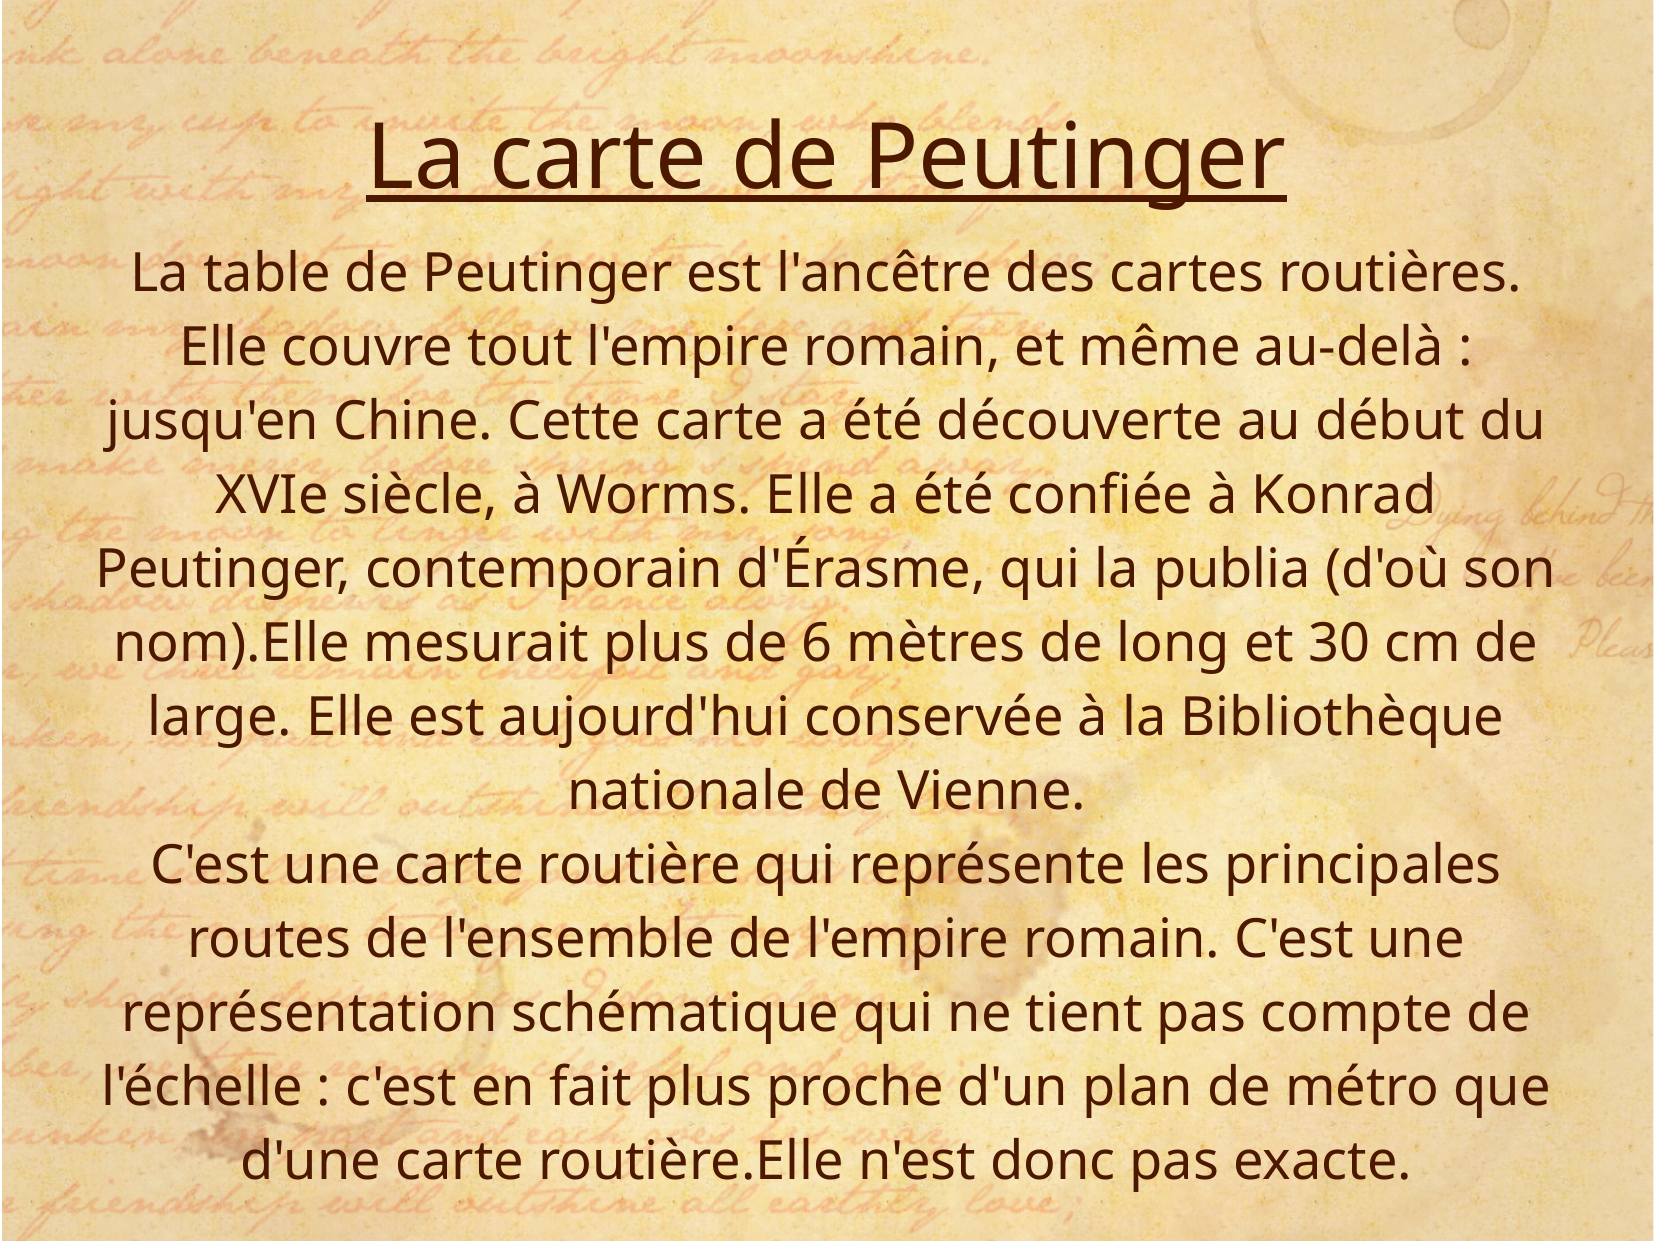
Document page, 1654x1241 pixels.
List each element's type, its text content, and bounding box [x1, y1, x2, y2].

subtitle La table de Peutinger est l'ancêtre des cartes routières. Elle couvre tout l'empire romain, et même au-delà : jusqu'en Chine. Cette carte a été découverte au début du XVIe siècle, à Worms. Elle a été confiée à Konrad Peutinger, contemporain d'Érasme, qui la publia (d'où son nom).Elle mesurait plus de 6 mètres de long et 30 cm de large. Elle est aujourd'hui conservée à la Bibliothèque nationale de Vienne. C'est une carte routière qui représente les principales routes de l'ensemble de l'empire romain. C'est une représentation schématique qui ne tient pas compte de l'échelle : c'est en fait plus proche d'un plan de métro que d'une carte routière.Elle n'est donc pas exacte. [82, 213, 1571, 1241]
picture [2, 0, 1654, 1241]
title La carte de Peutinger [82, 49, 1571, 213]
